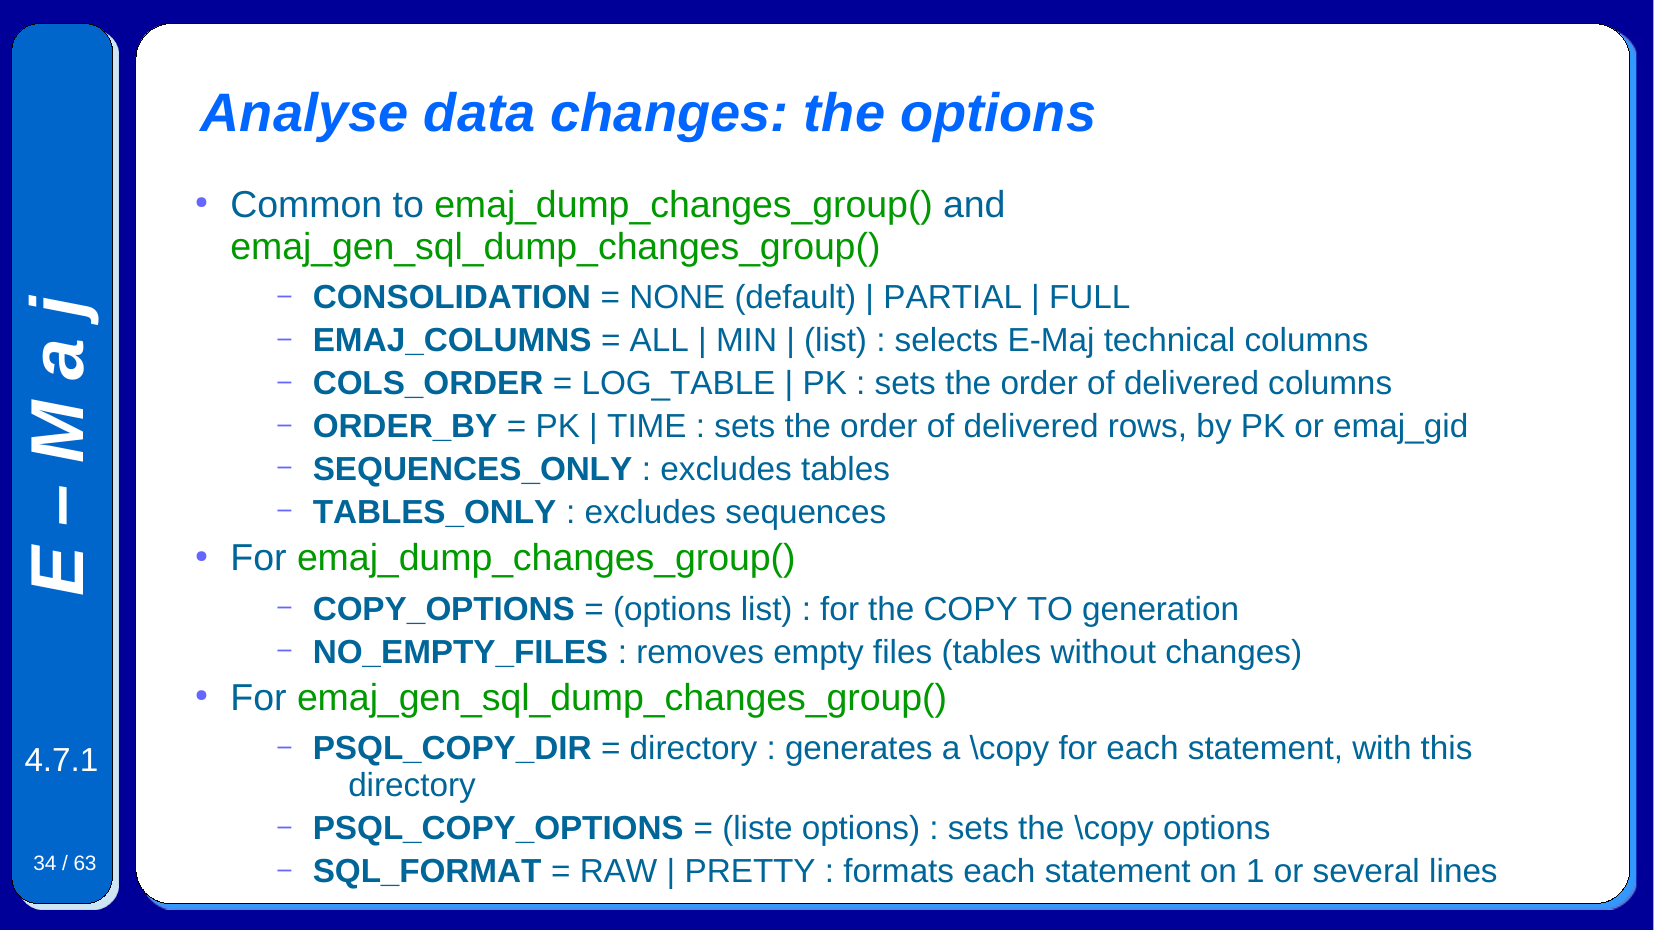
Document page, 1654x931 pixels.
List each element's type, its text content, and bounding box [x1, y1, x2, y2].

title Analyse data changes: the options [200, 34, 1575, 183]
list Common to emaj_dump_changes_group() and emaj_gen_sql_dump_changes_group() CONSOLIDATION = NONE (default) | PARTIAL | FULL EMAJ_COLUMNS = ALL | MIN | (list) : selects E-Maj technical columns COLS_ORDER = LOG_TABLE | PK : sets the order of delivered columns ORDER_BY = PK | TIME : sets the order of delivered rows, by PK or emaj_gid SEQUENCES_ONLY : excludes tables TABLES_ONLY : excludes sequences For emaj_dump_changes_group() COPY_OPTIONS = (options list) : for the COPY TO generation NO_EMPTY_FILES : removes empty files (tables without changes) For emaj_gen_sql_dump_changes_group() PSQL_COPY_DIR = directory : generates a \copy for each statement, with this directory PSQL_COPY_OPTIONS = (liste options) : sets the \copy options SQL_FORMAT = RAW | PRETTY : formats each statement on 1 or several lines [177, 183, 1587, 890]
